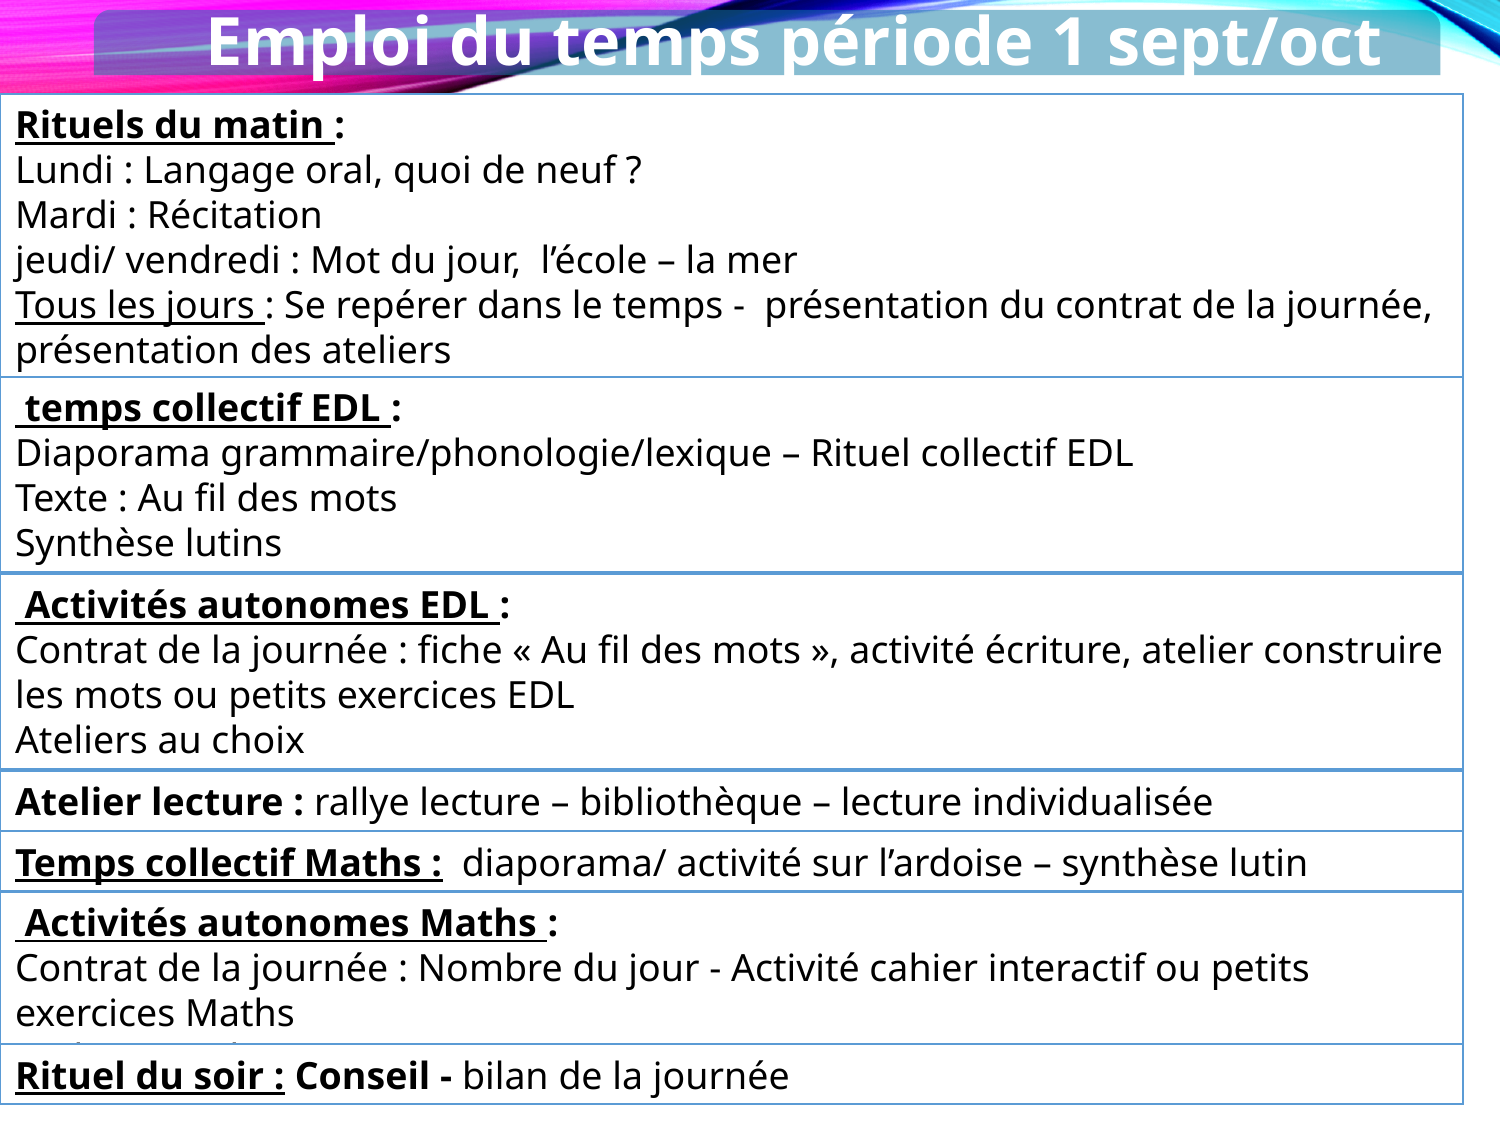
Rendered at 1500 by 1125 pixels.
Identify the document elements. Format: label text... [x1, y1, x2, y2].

text_box Activités autonomes EDL : Contrat de la journée : fiche « Au fil des mots », activité écriture, atelier construire les mots ou petits exercices EDL Ateliers au choix [0, 574, 1463, 769]
text_box Emploi du temps période 1 sept/oct [194, 0, 1413, 84]
text_box [93, 9, 194, 76]
text_box Temps collectif Maths : diaporama/ activité sur l’ardoise – synthèse lutin [0, 831, 1463, 891]
text_box temps collectif EDL : Diaporama grammaire/phonologie/lexique – Rituel collectif EDL Texte : Au fil des mots Synthèse lutins [0, 377, 1463, 572]
text_box [1413, 9, 1441, 76]
text_box Atelier lecture : rallye lecture – bibliothèque – lecture individualisée [0, 771, 1463, 831]
text_box Activités autonomes Maths : Contrat de la journée : Nombre du jour - Activité cahier interactif ou petits exercices Maths Ateliers au choix [0, 892, 1463, 1044]
text_box Rituel du soir : Conseil - bilan de la journée [0, 1044, 1463, 1104]
text_box Rituels du matin : Lundi : Langage oral, quoi de neuf ? Mardi : Récitation jeudi/ vendredi : Mot du jour, l’école – la mer Tous les jours : Se repérer dans le temps - présentation du contrat de la journée, présentation des ateliers [0, 94, 1463, 377]
